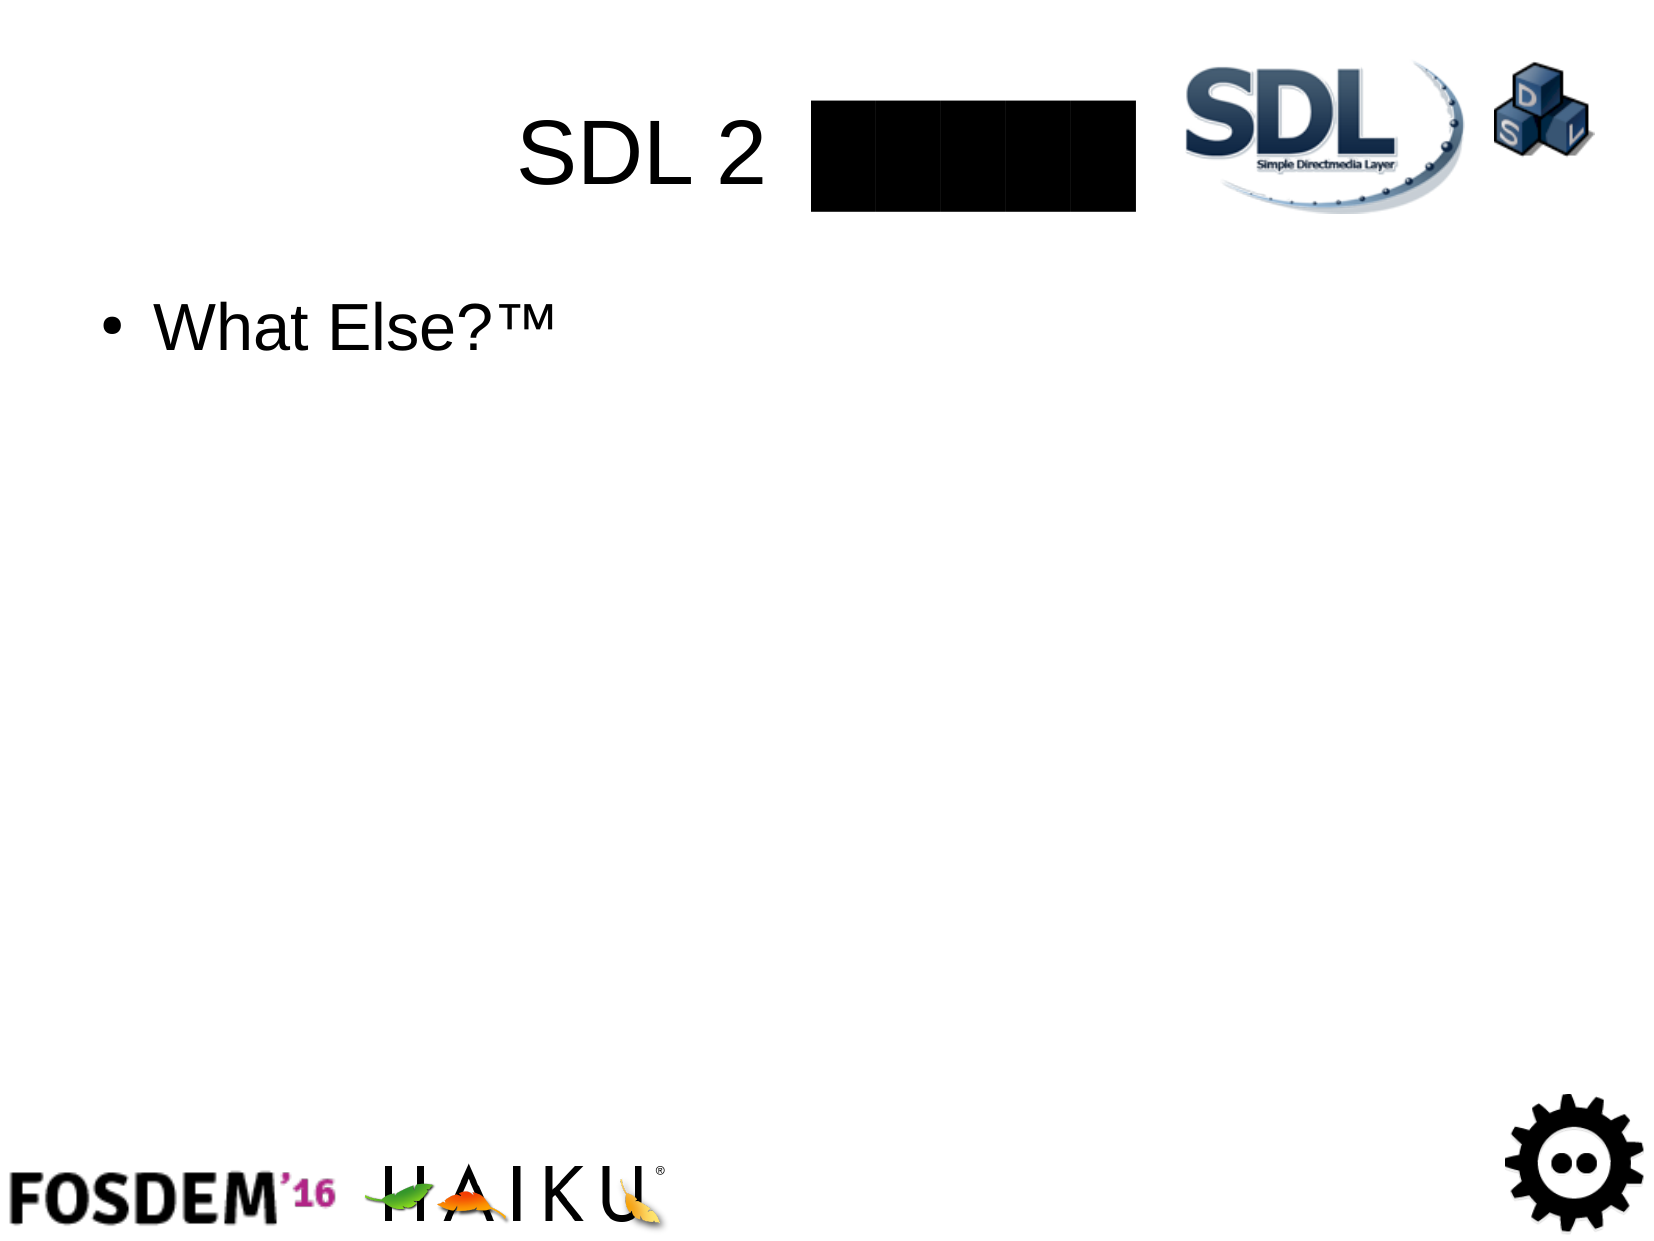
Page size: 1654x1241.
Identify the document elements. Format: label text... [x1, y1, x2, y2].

picture [1494, 58, 1595, 159]
picture [1185, 58, 1465, 214]
picture [1505, 1094, 1648, 1235]
picture [0, 1152, 350, 1241]
list What Else?™ [82, 290, 1571, 1010]
picture [363, 1163, 670, 1235]
title SDL 2 █████ [82, 49, 1571, 257]
